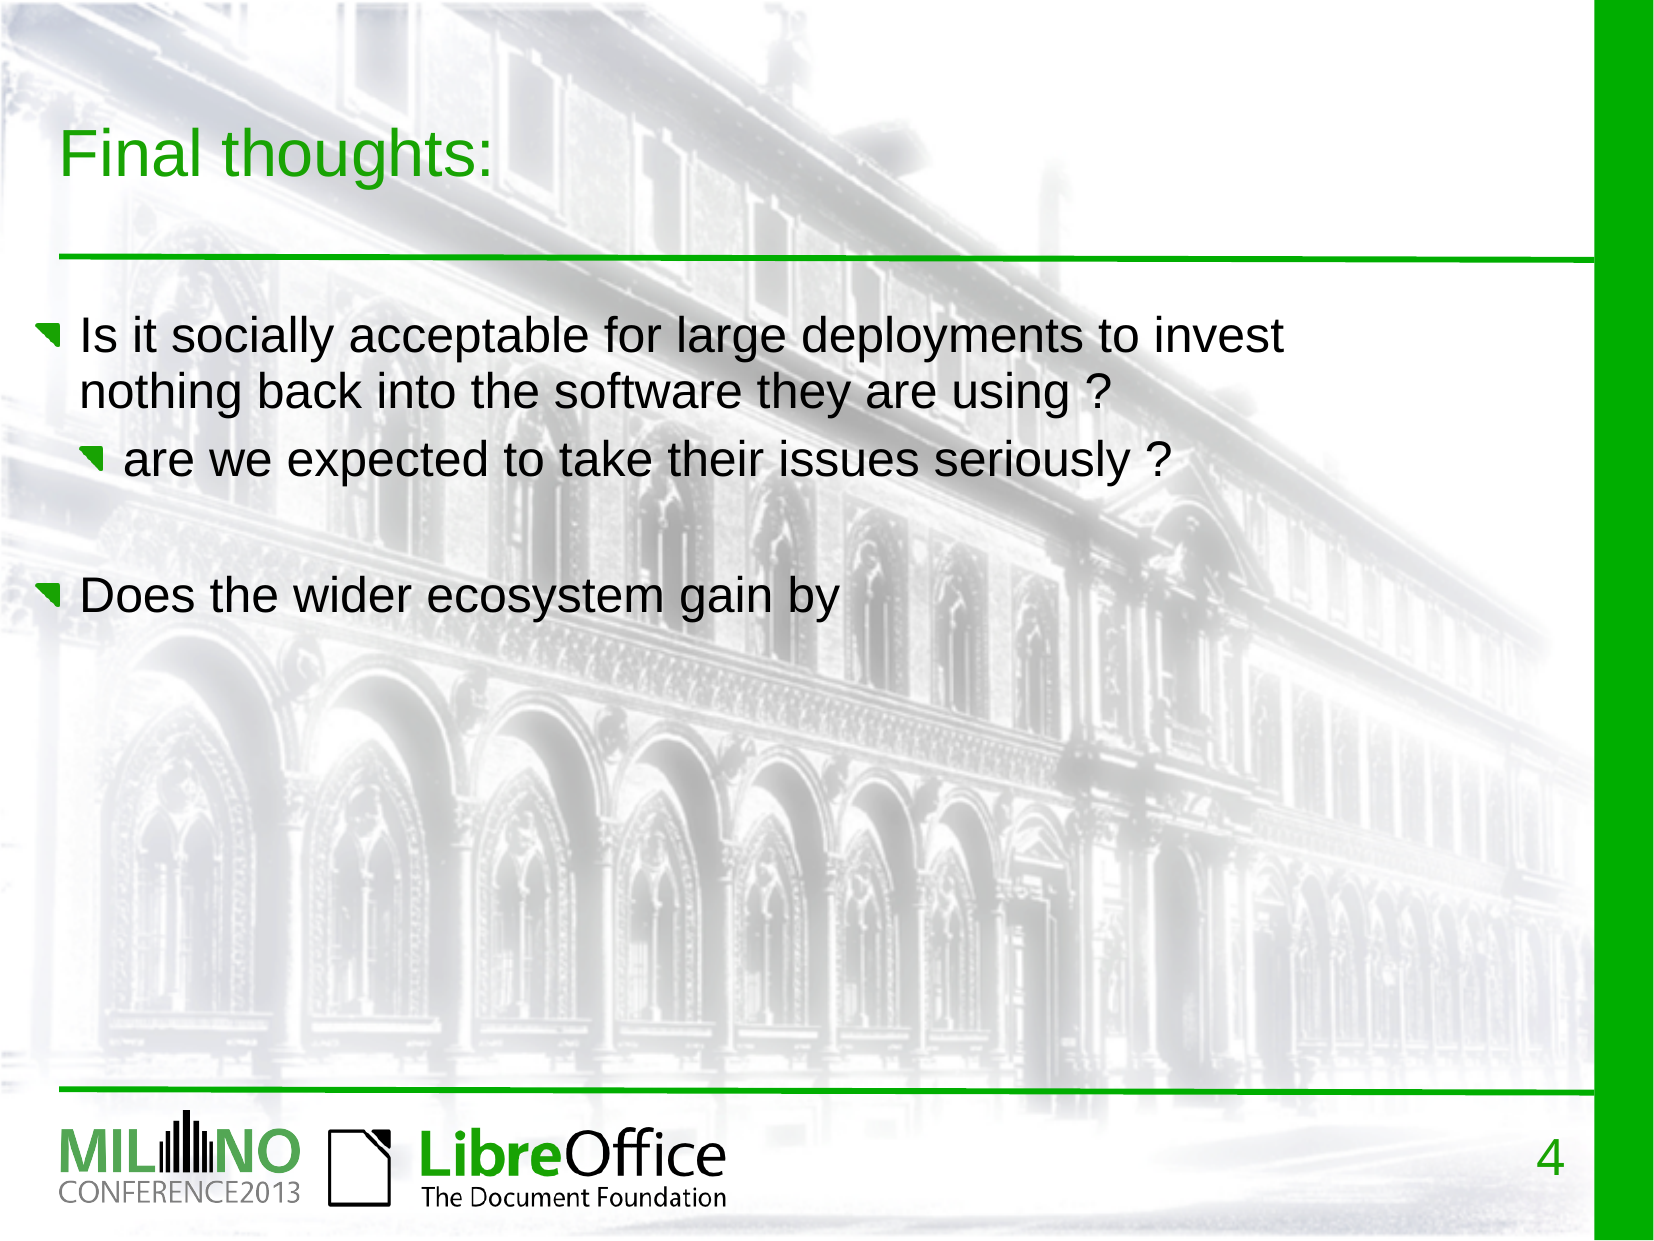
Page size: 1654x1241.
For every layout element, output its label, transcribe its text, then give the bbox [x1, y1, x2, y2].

picture [0, 1, 1594, 1241]
title Final thoughts: [59, 49, 1548, 257]
list Is it socially acceptable for large deployments to invest nothing back into the software they are using ? are we expected to take their issues seriously ? Does the wider ecosystem gain by [35, 307, 1524, 1027]
